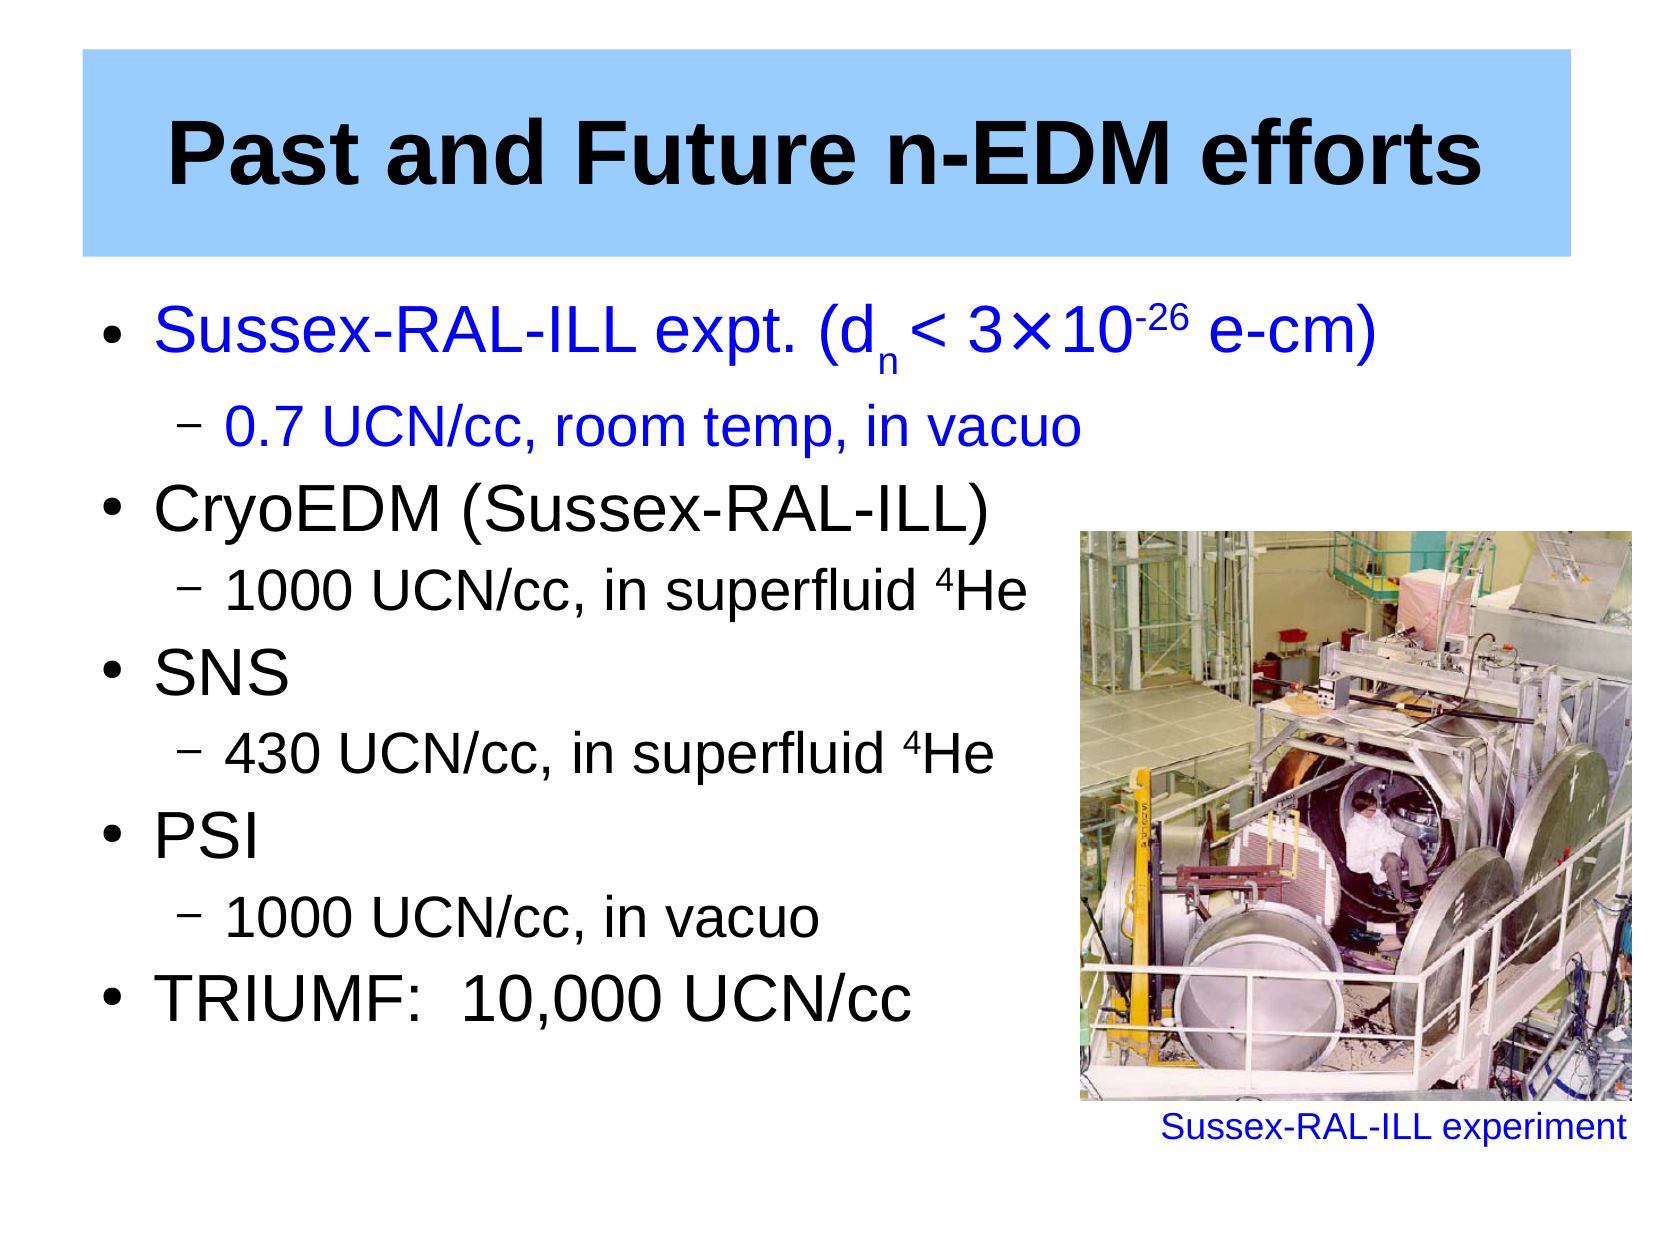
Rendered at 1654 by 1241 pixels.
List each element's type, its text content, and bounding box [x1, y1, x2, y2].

list Sussex-RAL-ILL expt. (dn < 3⨯10-26 e-cm) 0.7 UCN/cc, room temp, in vacuo CryoEDM (Sussex-RAL-ILL) 1000 UCN/cc, in superfluid 4He SNS 430 UCN/cc, in superfluid 4He PSI 1000 UCN/cc, in vacuo TRIUMF: 10,000 UCN/cc [82, 290, 1571, 1104]
text_box Sussex-RAL-ILL experiment [1145, 1098, 1638, 1160]
picture [1080, 531, 1632, 1101]
title Past and Future n-EDM efforts [82, 49, 1571, 257]
